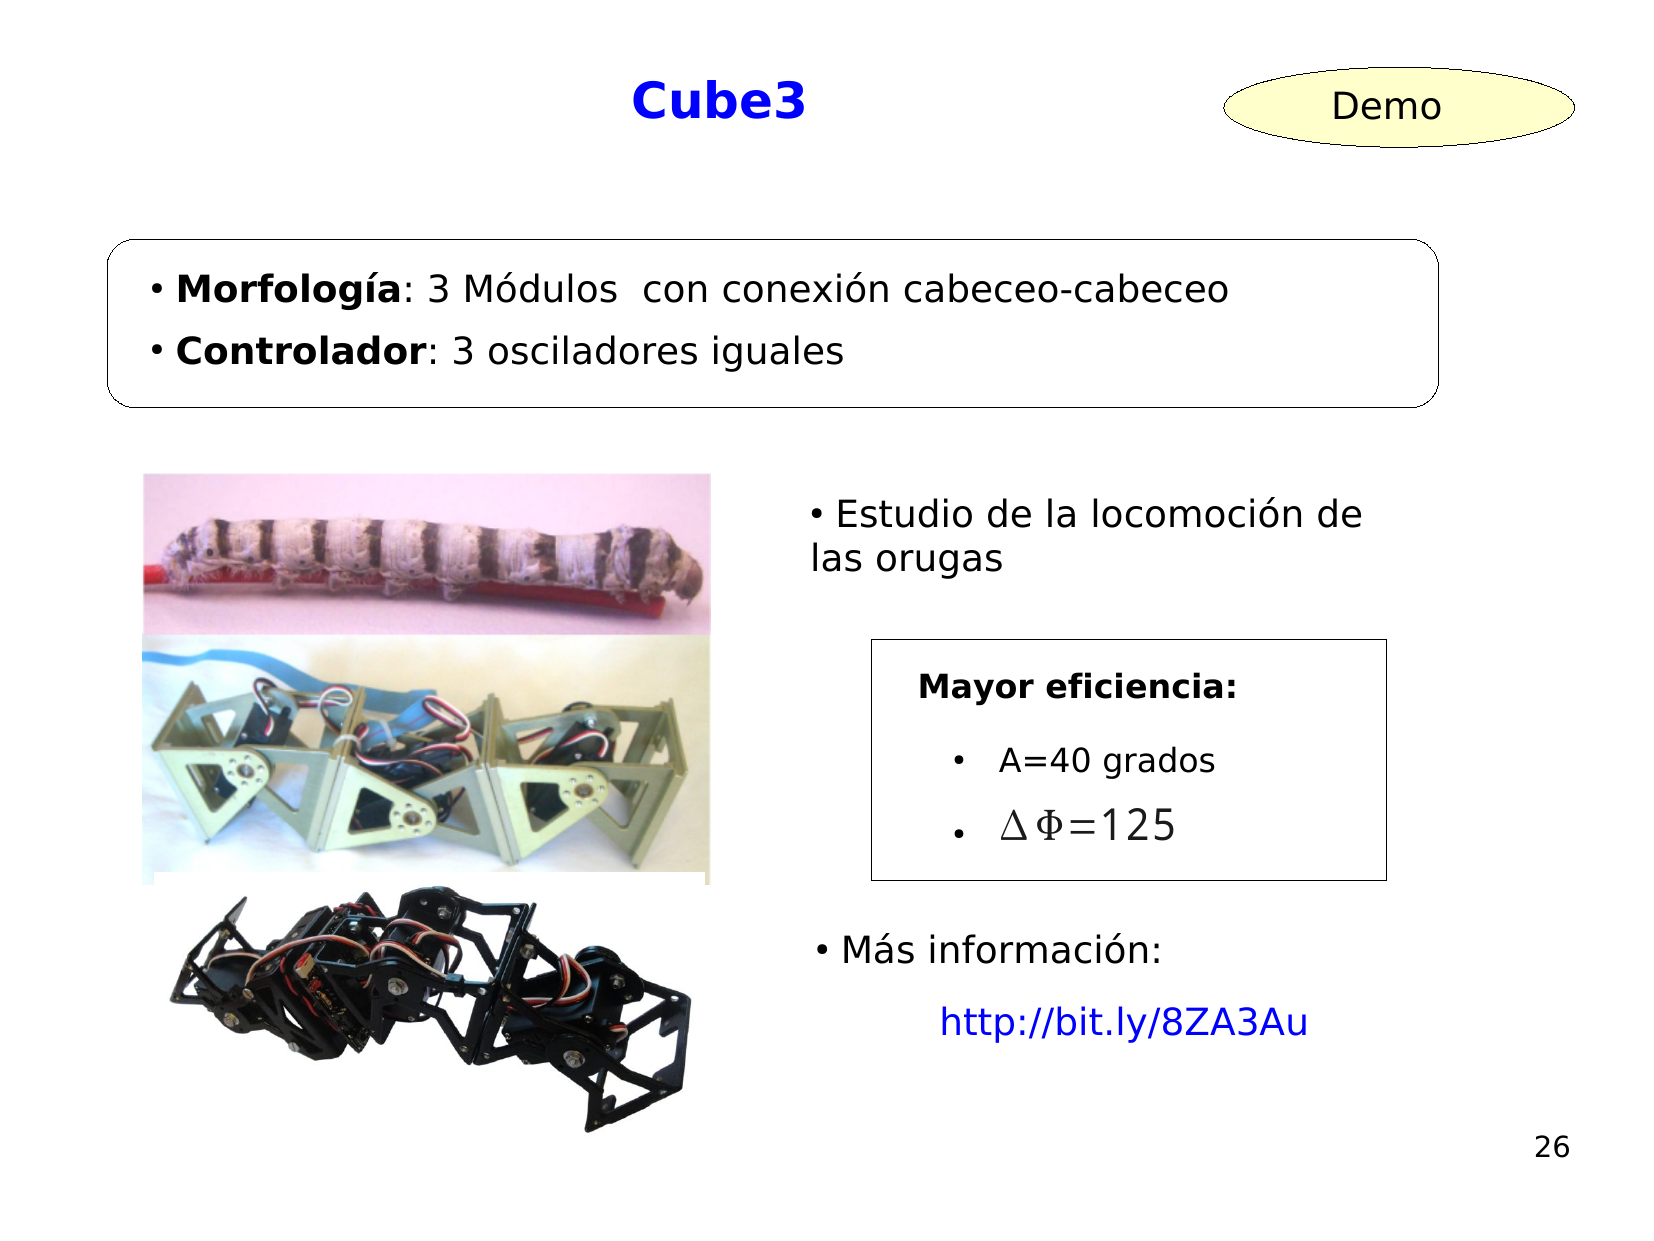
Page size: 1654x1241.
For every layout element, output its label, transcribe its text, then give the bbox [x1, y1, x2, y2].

text_box [1223, 67, 1575, 148]
text_box Más información: [800, 921, 1442, 981]
text_box Mayor eficiencia: A=40 grados [902, 660, 1363, 862]
text_box Morfología: 3 Módulos con conexión cabeceo-cabeceo Controlador: 3 osciladores iguales [135, 260, 1246, 381]
text_box Estudio de la locomoción de las orugas [795, 485, 1436, 588]
text_box http://bit.ly/8ZA3Au [924, 993, 1325, 1053]
picture [142, 473, 711, 1145]
text_box Demo [1316, 77, 1458, 137]
text_box Cube3 [616, 64, 824, 138]
chart [989, 799, 1189, 851]
